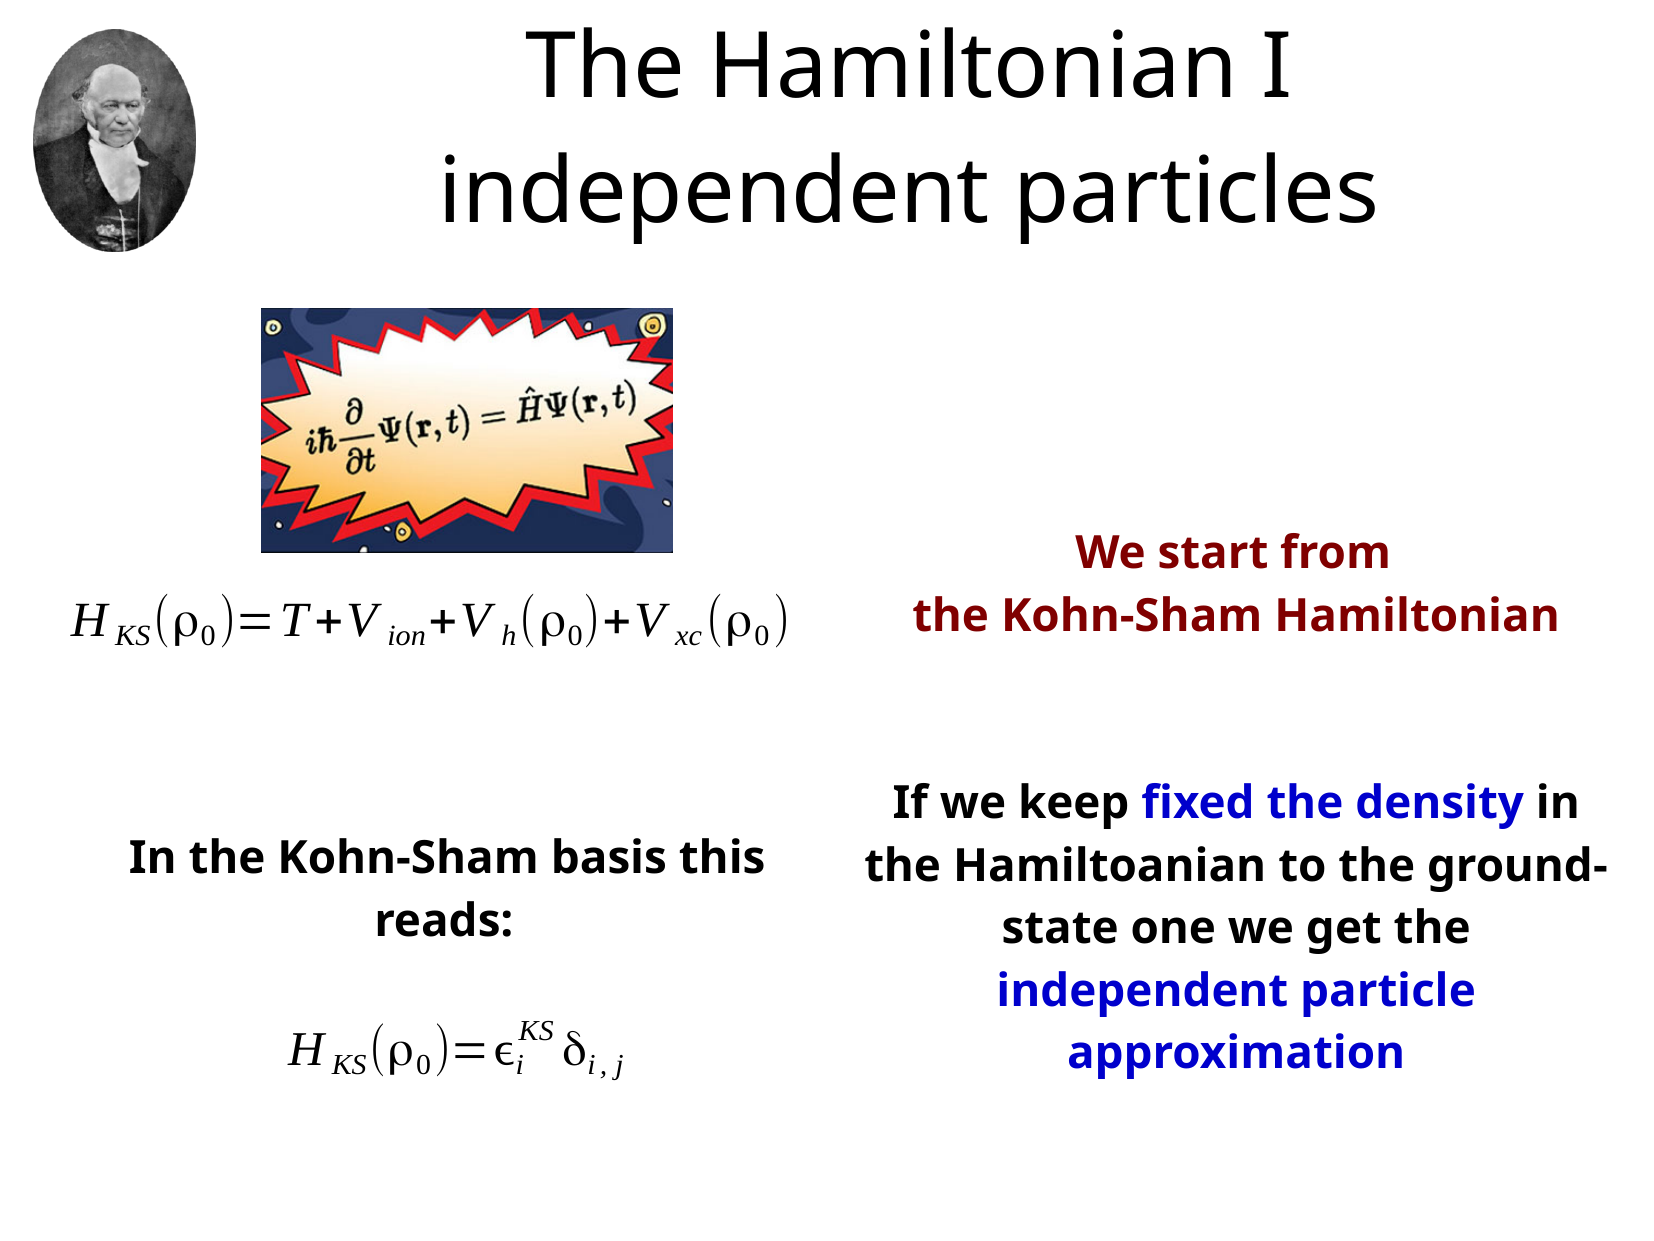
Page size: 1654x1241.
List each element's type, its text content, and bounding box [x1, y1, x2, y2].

title The Hamiltonian I independent particles [165, 0, 1654, 252]
text_box In the Kohn-Sham basis this reads: [36, 817, 817, 983]
chart [272, 1013, 636, 1082]
picture [33, 29, 196, 252]
picture [261, 308, 673, 553]
chart [54, 590, 801, 654]
text_box We start from the Kohn-Sham Hamiltonian If we keep fixed the density in the Hamiltoanian to the ground-state one we get the independent particle approximation [801, 512, 1636, 1203]
